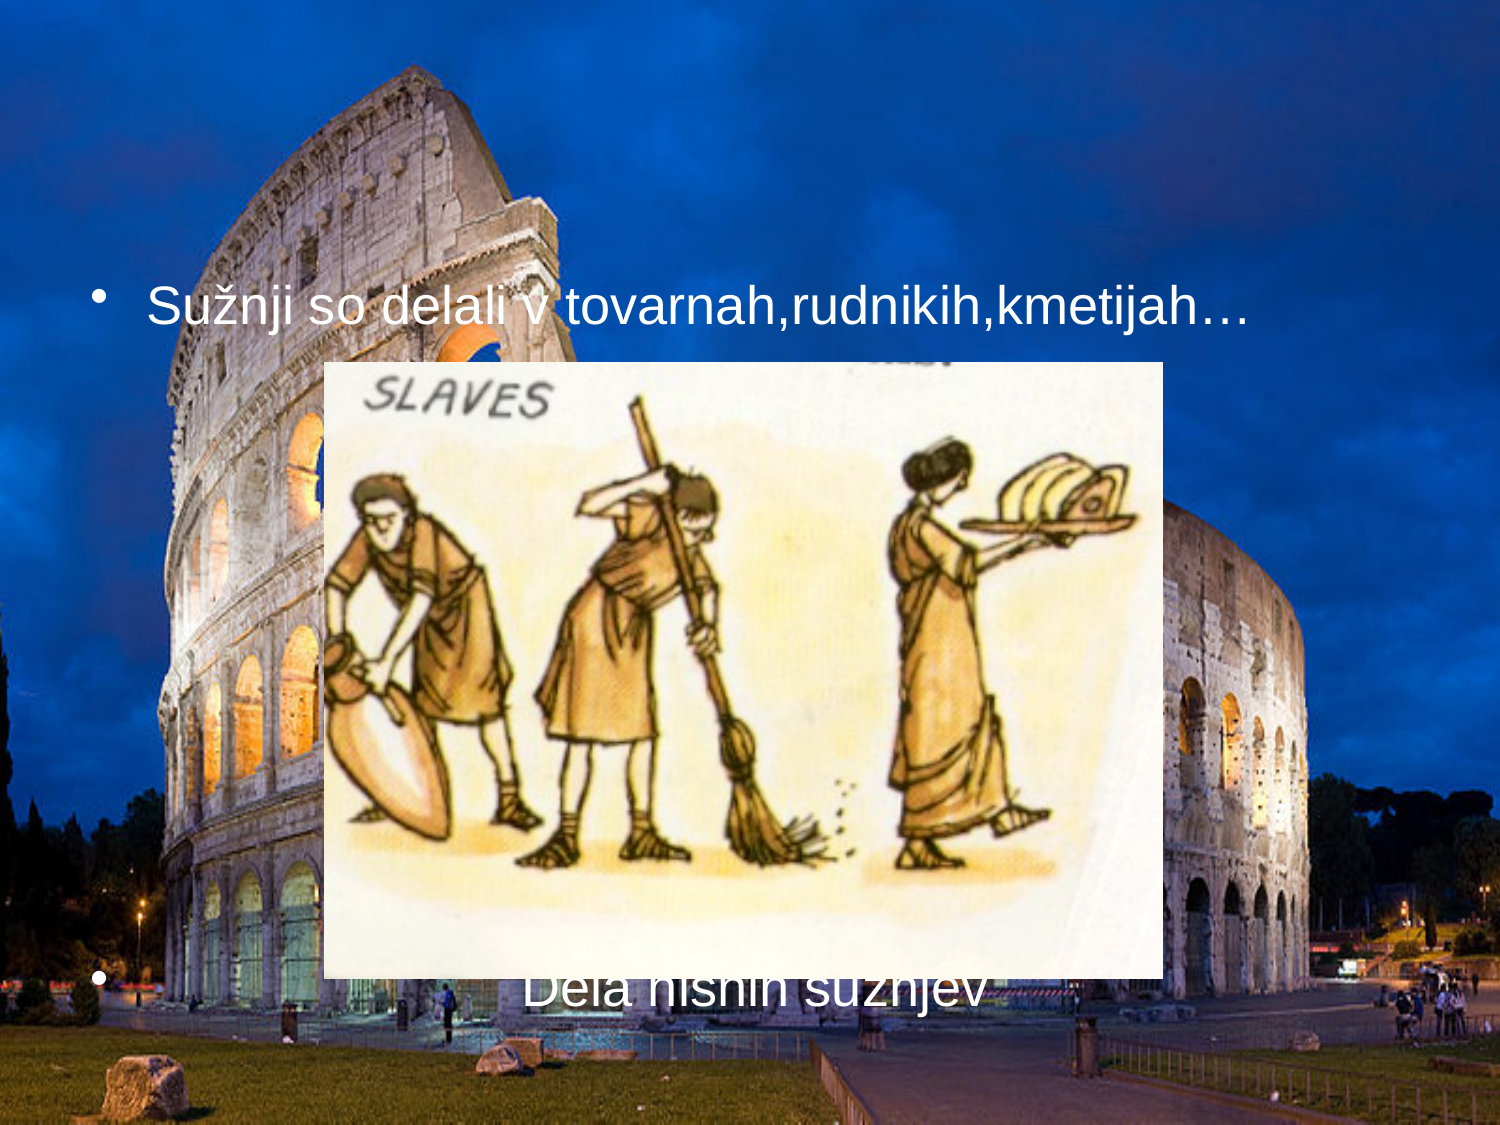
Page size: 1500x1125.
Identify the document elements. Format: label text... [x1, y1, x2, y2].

picture [324, 362, 1163, 979]
list Sužnji so delali v tovarnah,rudnikih,kmetijah… Dela hišnih sužnjev [75, 262, 1425, 1125]
picture [0, 0, 1500, 1125]
